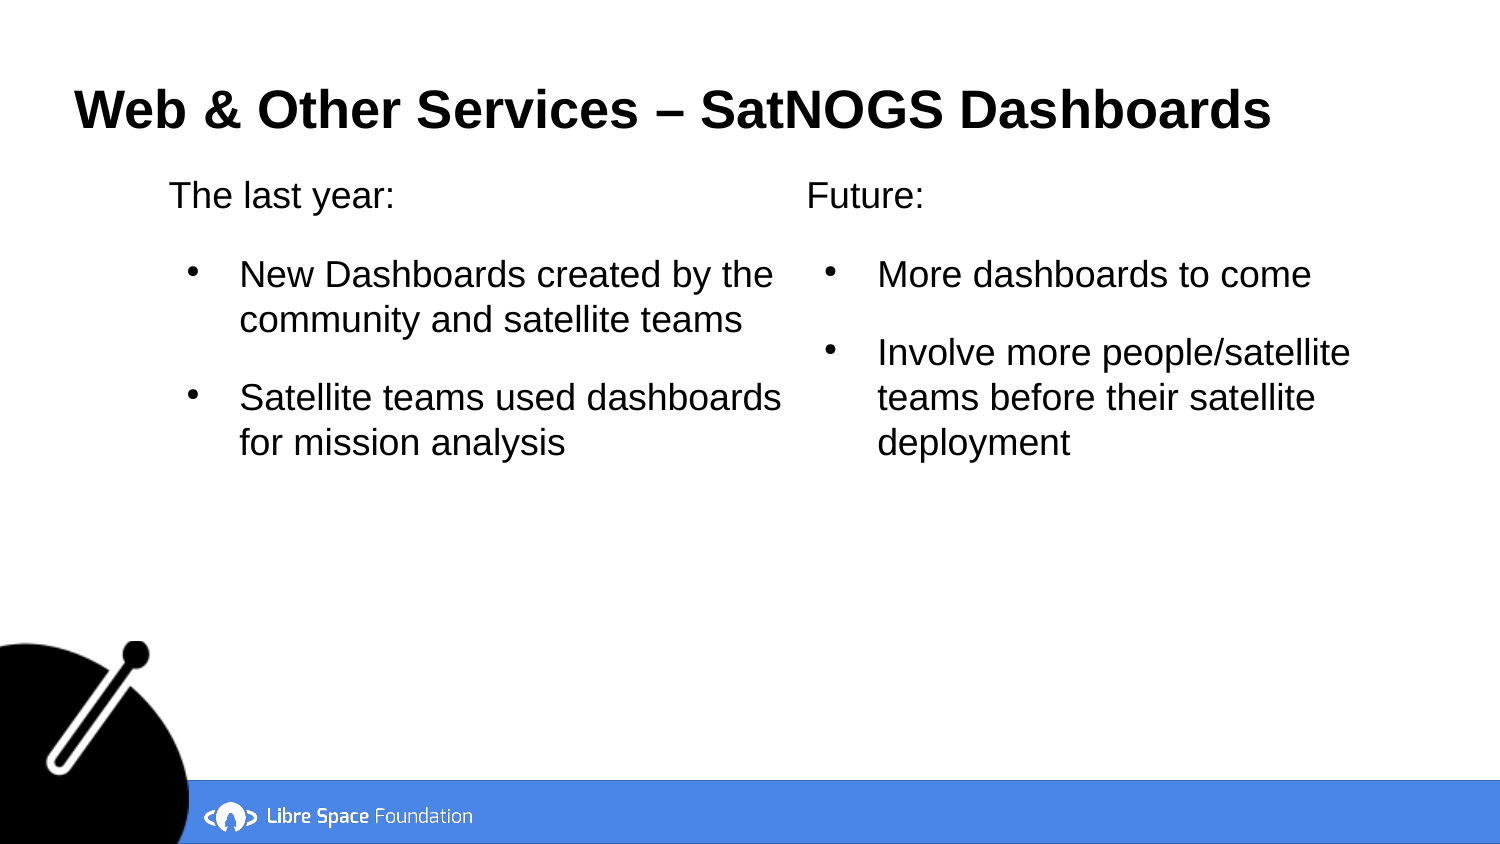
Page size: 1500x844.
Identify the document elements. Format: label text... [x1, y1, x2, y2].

title Web & Other Services – SatNOGS Dashboards [59, 59, 1321, 153]
picture [0, 641, 189, 844]
text_box Future: More dashboards to come Involve more people/satellite teams before their satellite deployment [791, 156, 1449, 652]
picture [204, 802, 472, 832]
text_box The last year: New Dashboards created by the community and satellite teams Satellite teams used dashboards for mission analysis [153, 156, 791, 652]
